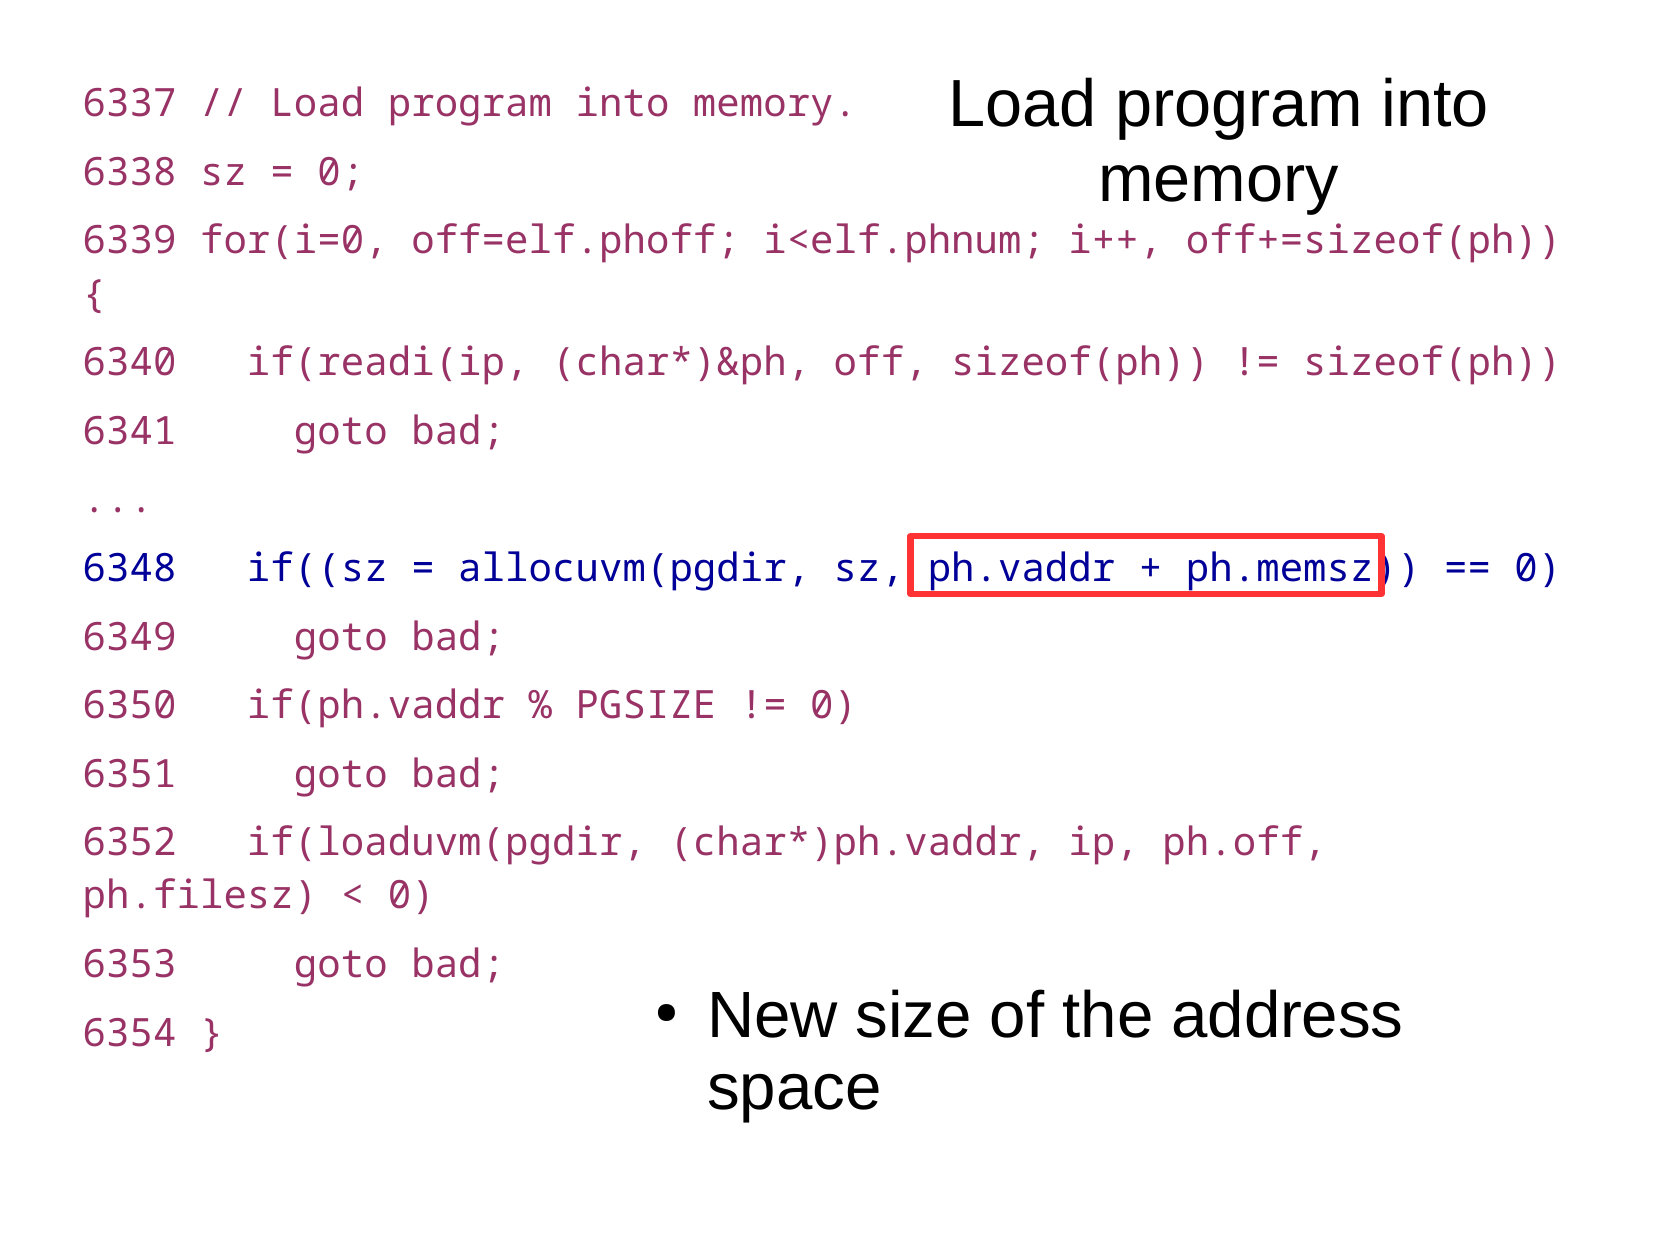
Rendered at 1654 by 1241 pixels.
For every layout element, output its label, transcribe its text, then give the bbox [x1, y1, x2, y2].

list New size of the address space [637, 978, 1530, 1126]
title Load program into memory [825, 37, 1613, 245]
list 6337 // Load program into memory. 6338 sz = 0; 6339 for(i=0, off=elf.phoff; i<elf.phnum; i++, off+=sizeof(ph)){ 6340 if(readi(ip, (char*)&ph, off, sizeof(ph)) != sizeof(ph)) 6341 goto bad; ... 6348 if((sz = allocuvm(pgdir, sz, ph.vaddr + ph.memsz)) == 0) 6349 goto bad; 6350 if(ph.vaddr % PGSIZE != 0) 6351 goto bad; 6352 if(loaduvm(pgdir, (char*)ph.vaddr, ip, ph.off, ph.filesz) < 0) 6353 goto bad; 6354 } [82, 75, 1571, 1163]
